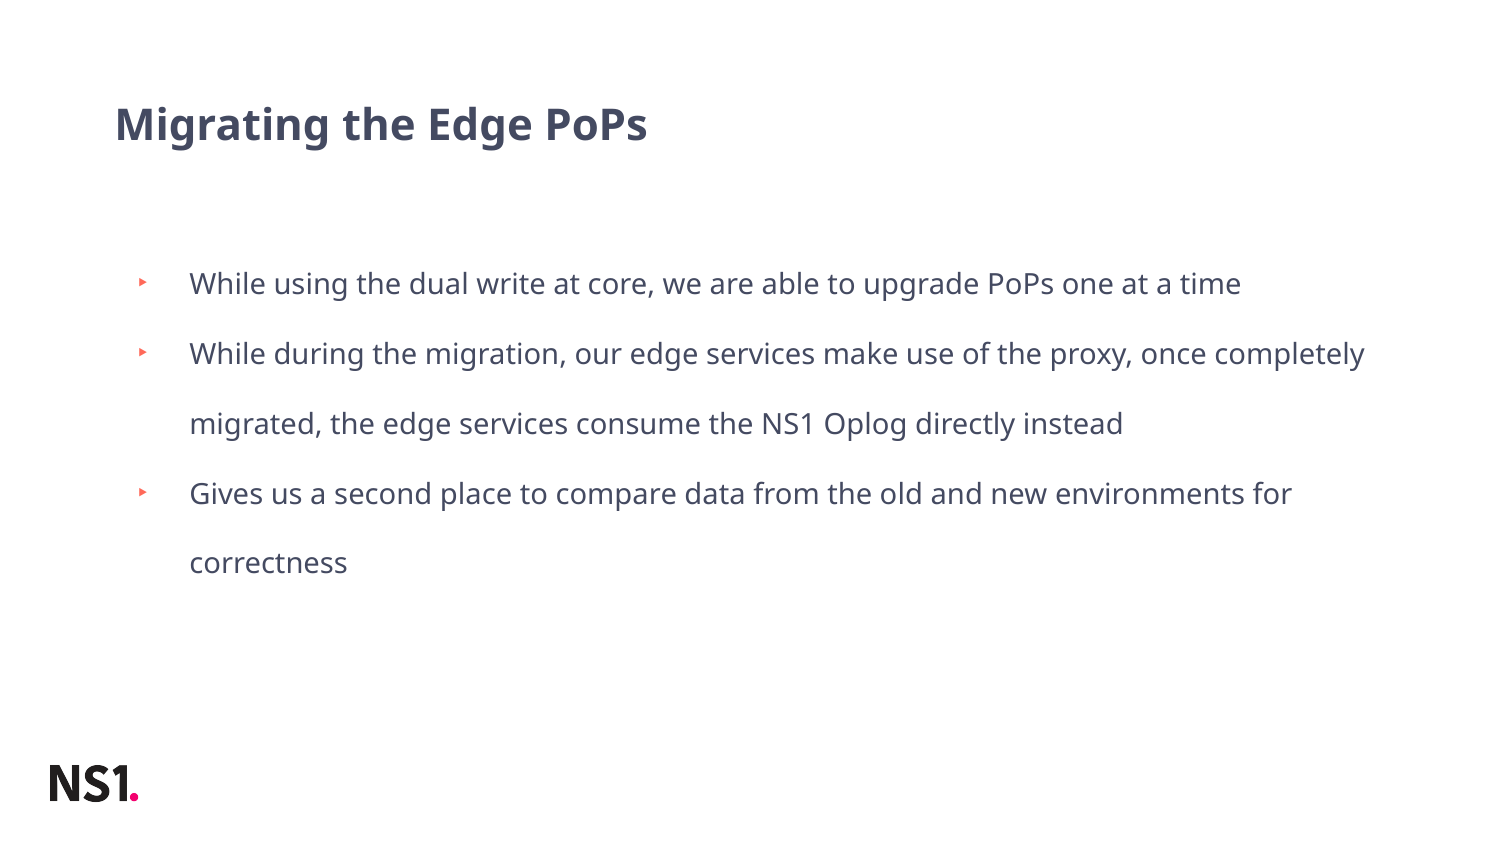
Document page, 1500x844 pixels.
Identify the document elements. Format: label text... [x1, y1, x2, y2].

picture [46, 761, 140, 805]
list While using the dual write at core, we are able to upgrade PoPs one at a time While during the migration, our edge services make use of the proxy, once completely migrated, the edge services consume the NS1 Oplog directly instead Gives us a second place to compare data from the old and new environments for correctness [103, 224, 1397, 737]
title Migrating the Edge PoPs [103, 44, 1397, 208]
